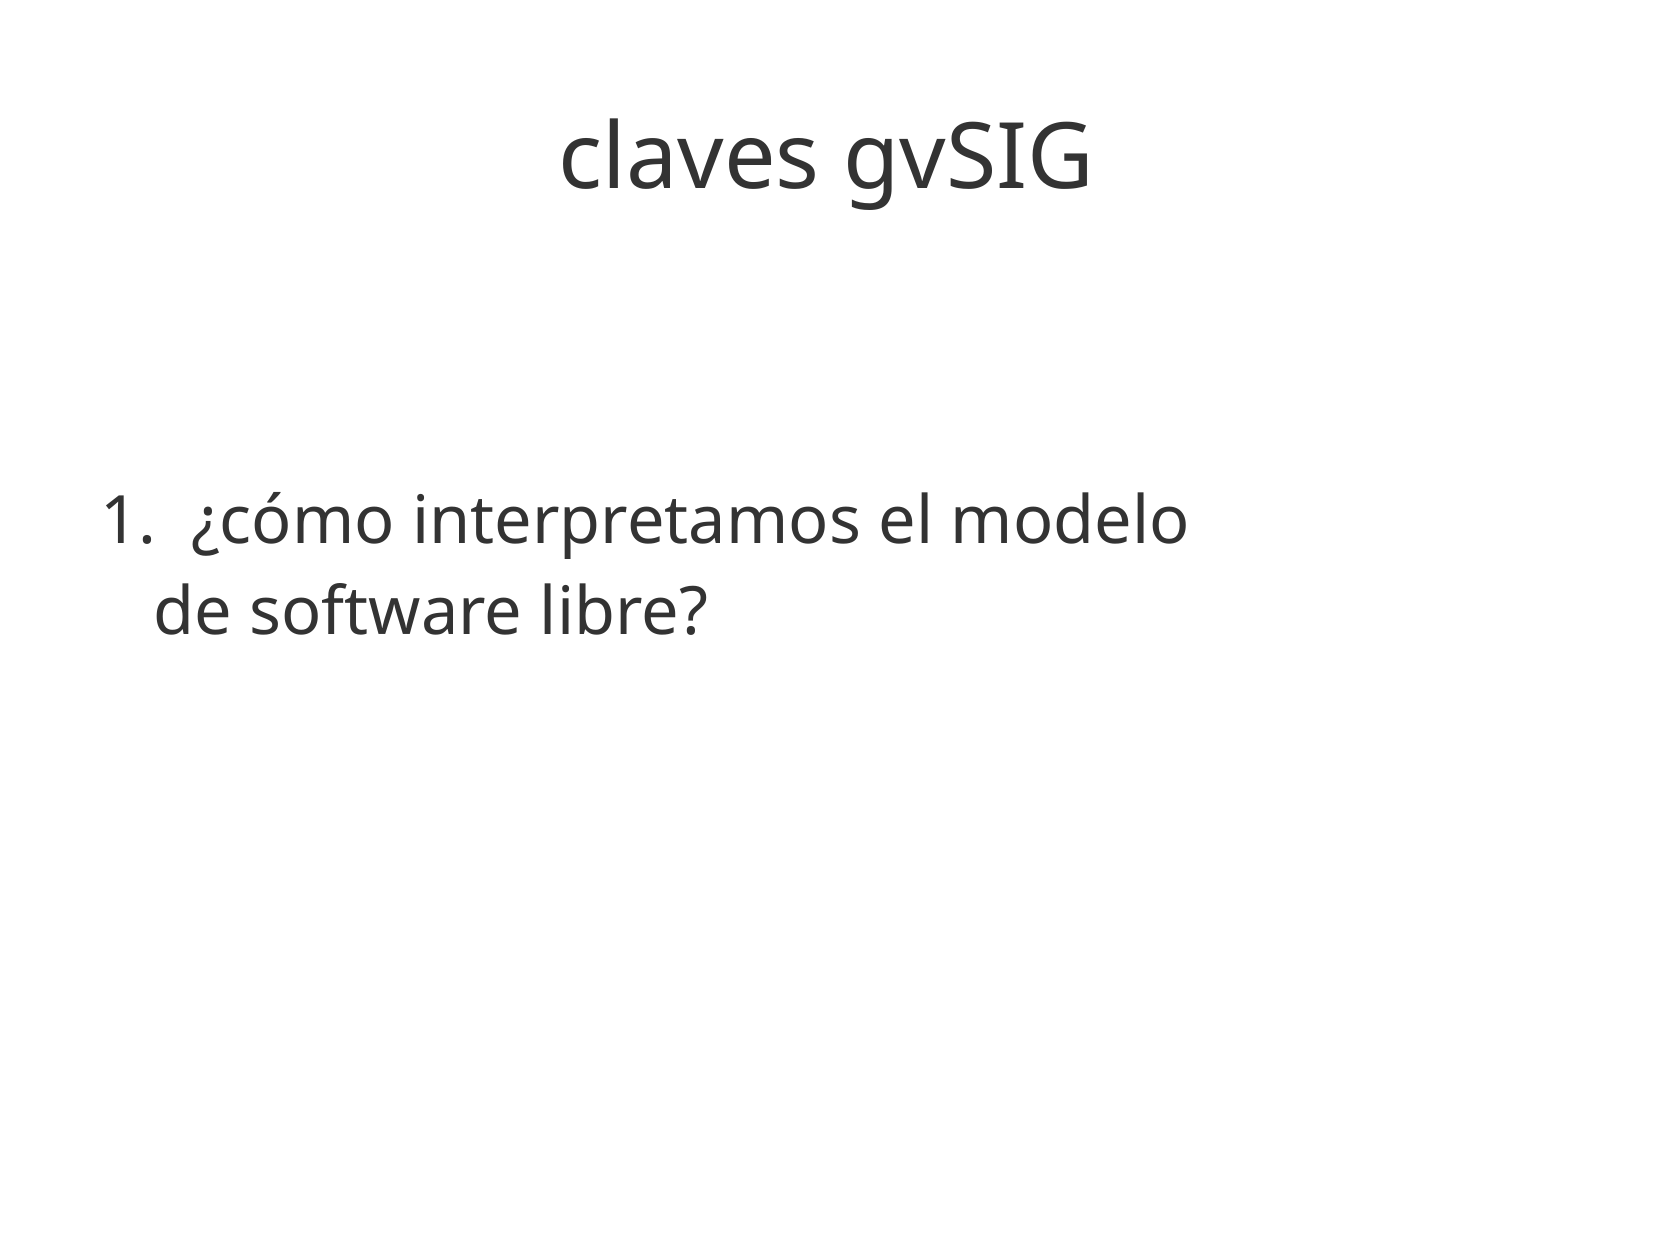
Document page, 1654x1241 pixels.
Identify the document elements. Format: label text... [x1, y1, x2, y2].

list ¿cómo interpretamos el modelo de software libre? [82, 472, 1571, 1109]
title claves gvSIG [82, 49, 1571, 257]
